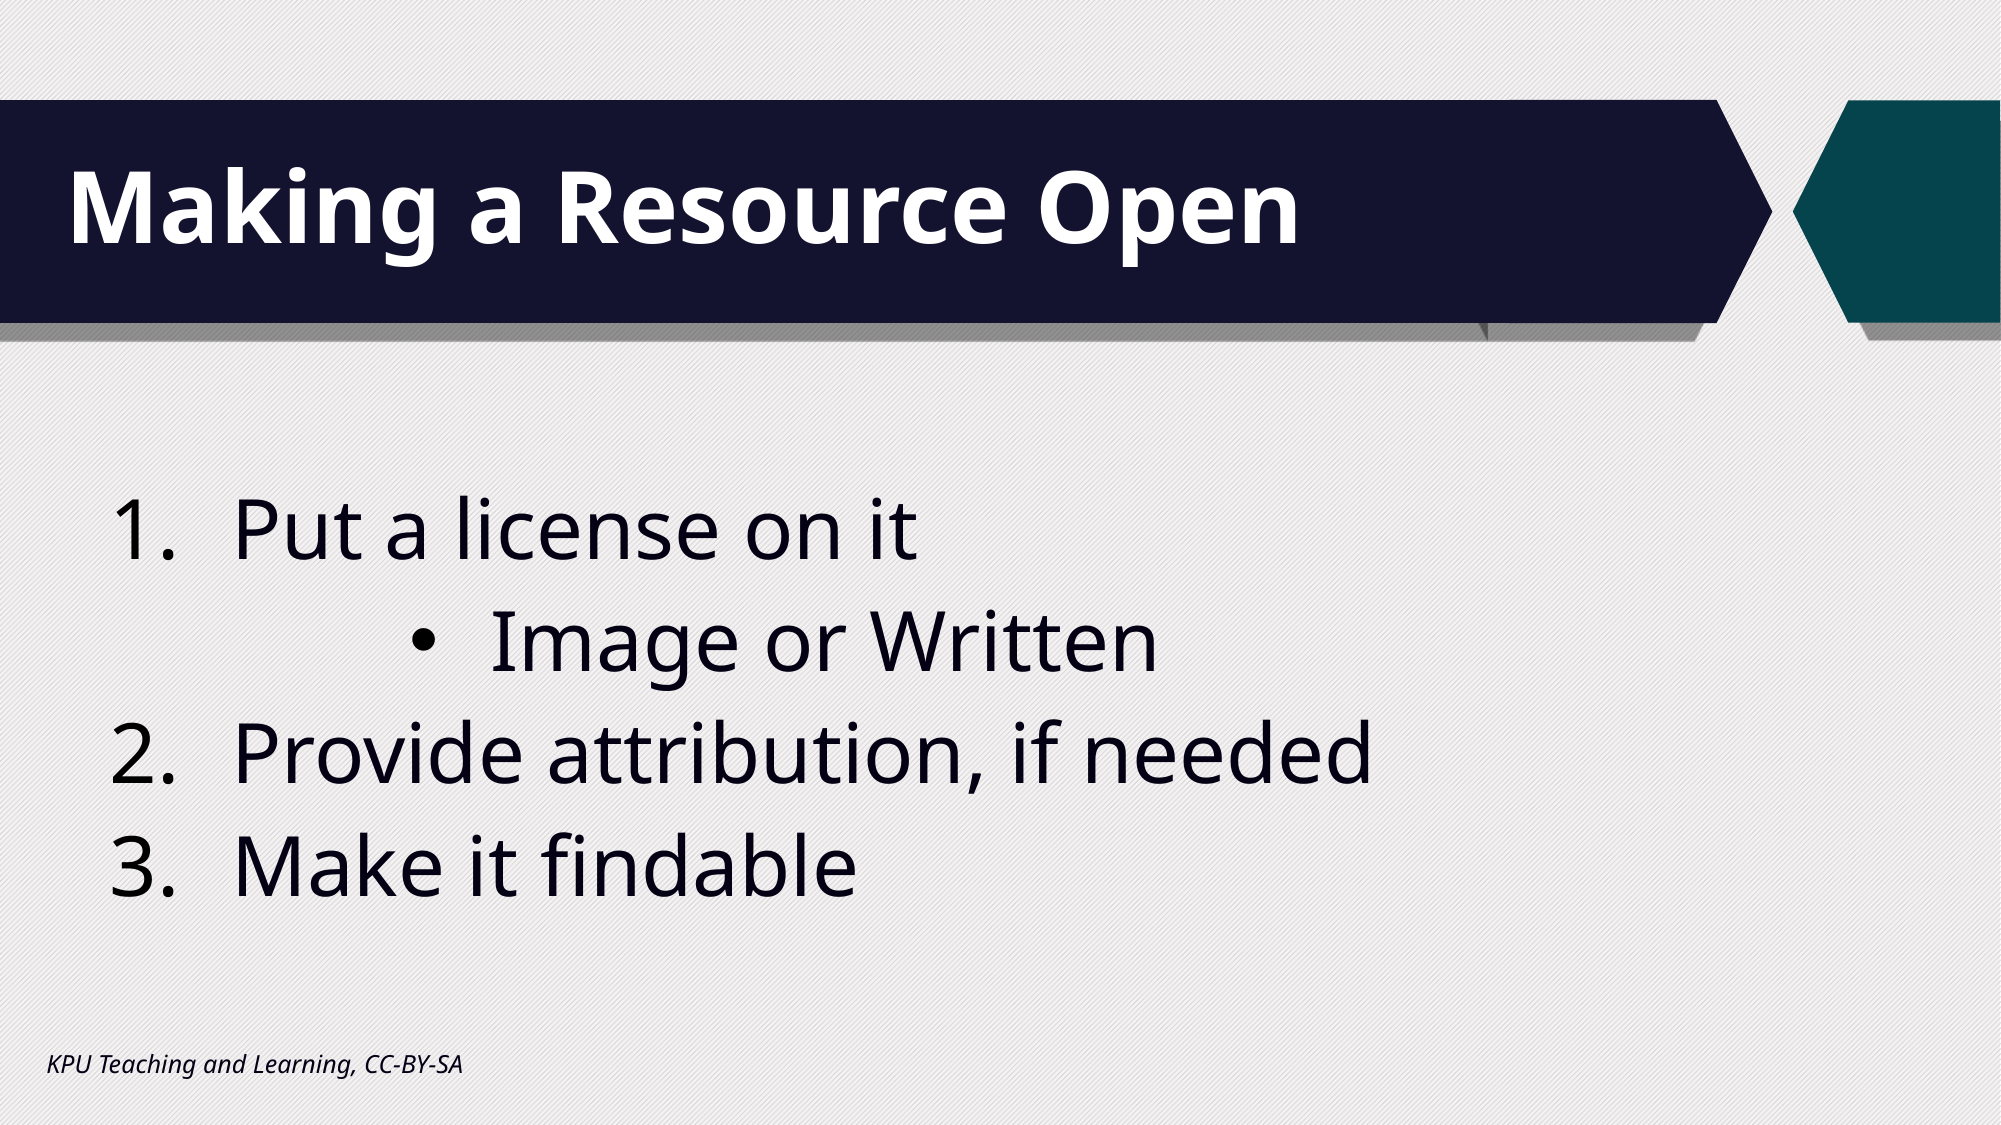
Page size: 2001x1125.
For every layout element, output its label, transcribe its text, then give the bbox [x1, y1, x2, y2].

title Making a Resource Open [50, 122, 1689, 300]
list Put a license on it Image or Written Provide attribution, if needed Make it findable [94, 388, 1906, 1000]
text_box KPU Teaching and Learning, CC-BY-SA [31, 1033, 1159, 1094]
